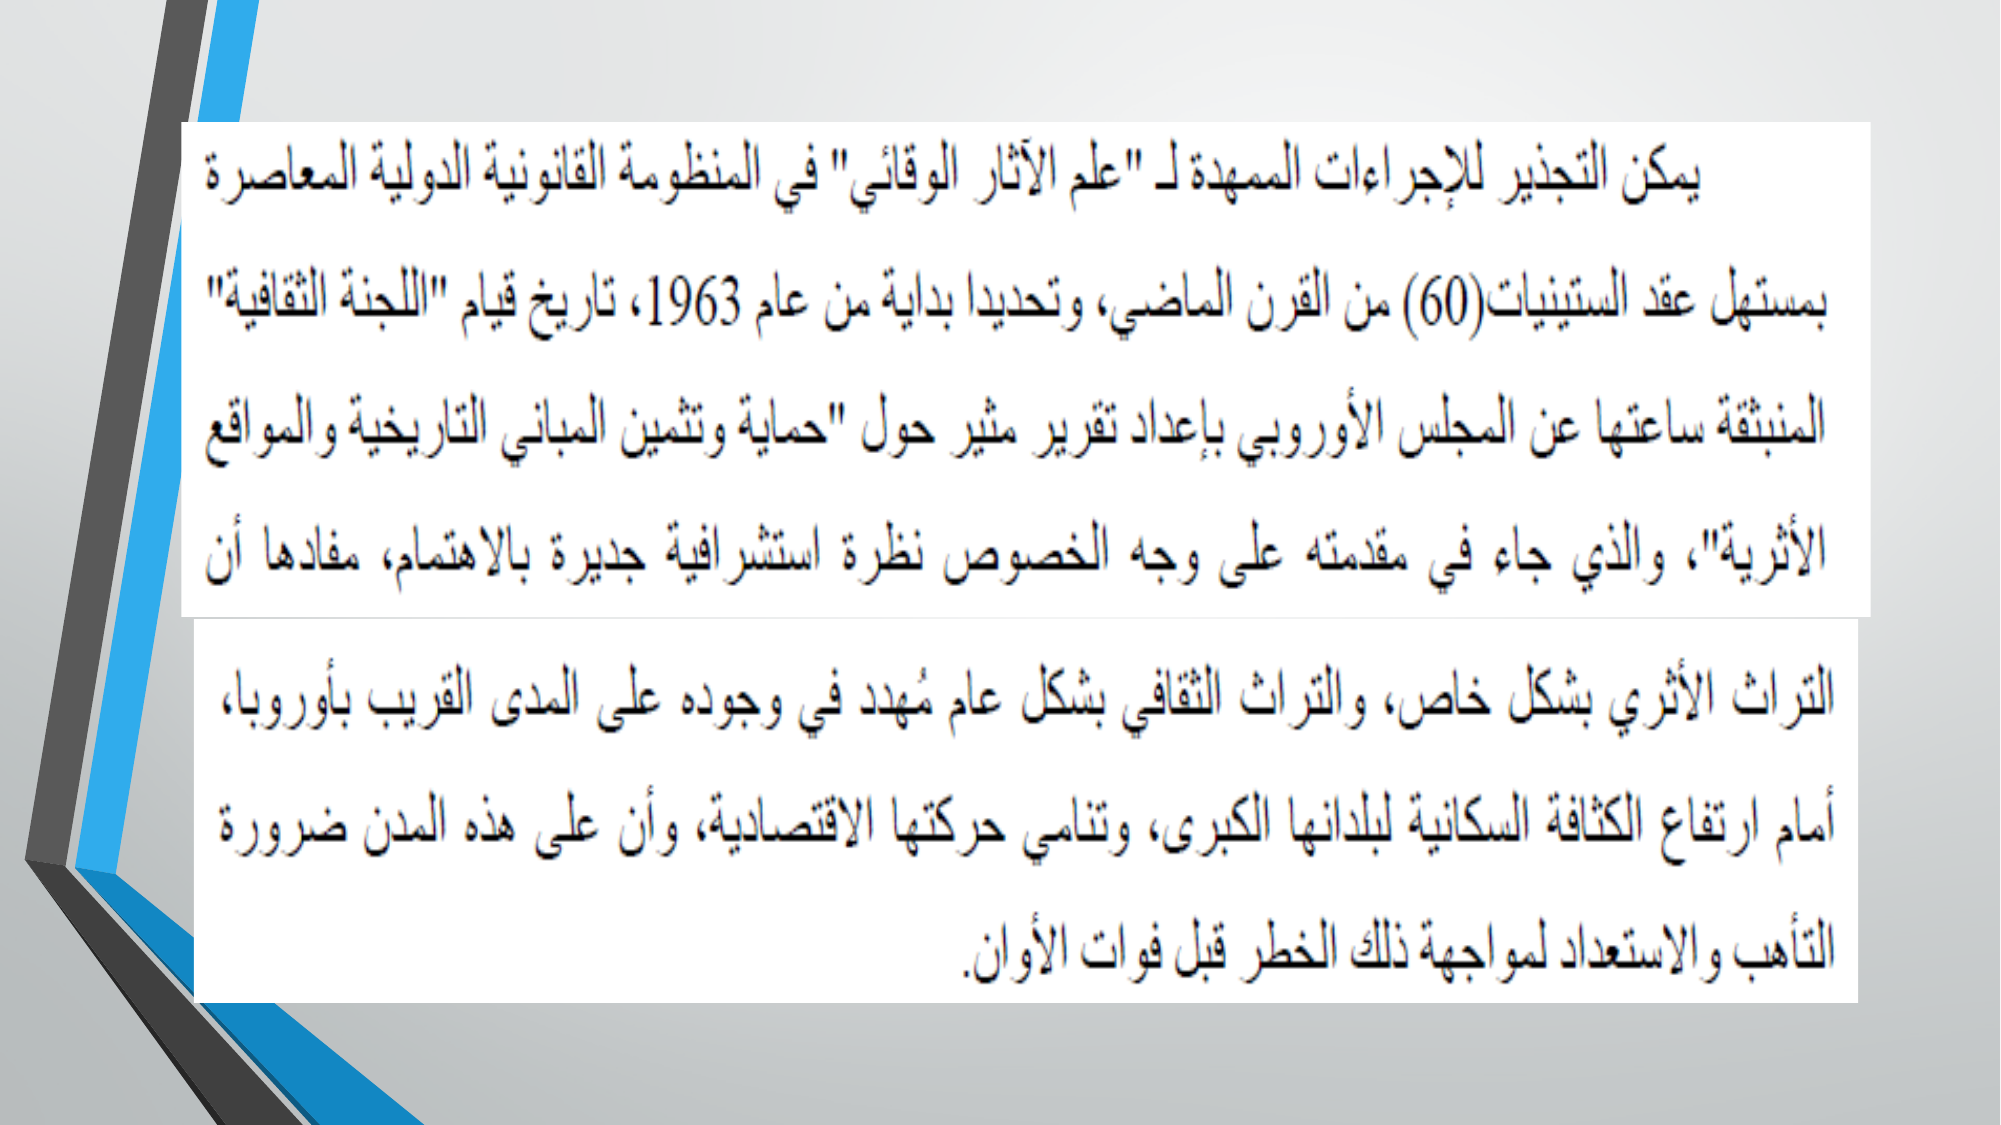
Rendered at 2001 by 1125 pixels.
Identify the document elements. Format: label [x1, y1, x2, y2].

picture [181, 122, 1871, 617]
picture [193, 619, 1859, 1003]
